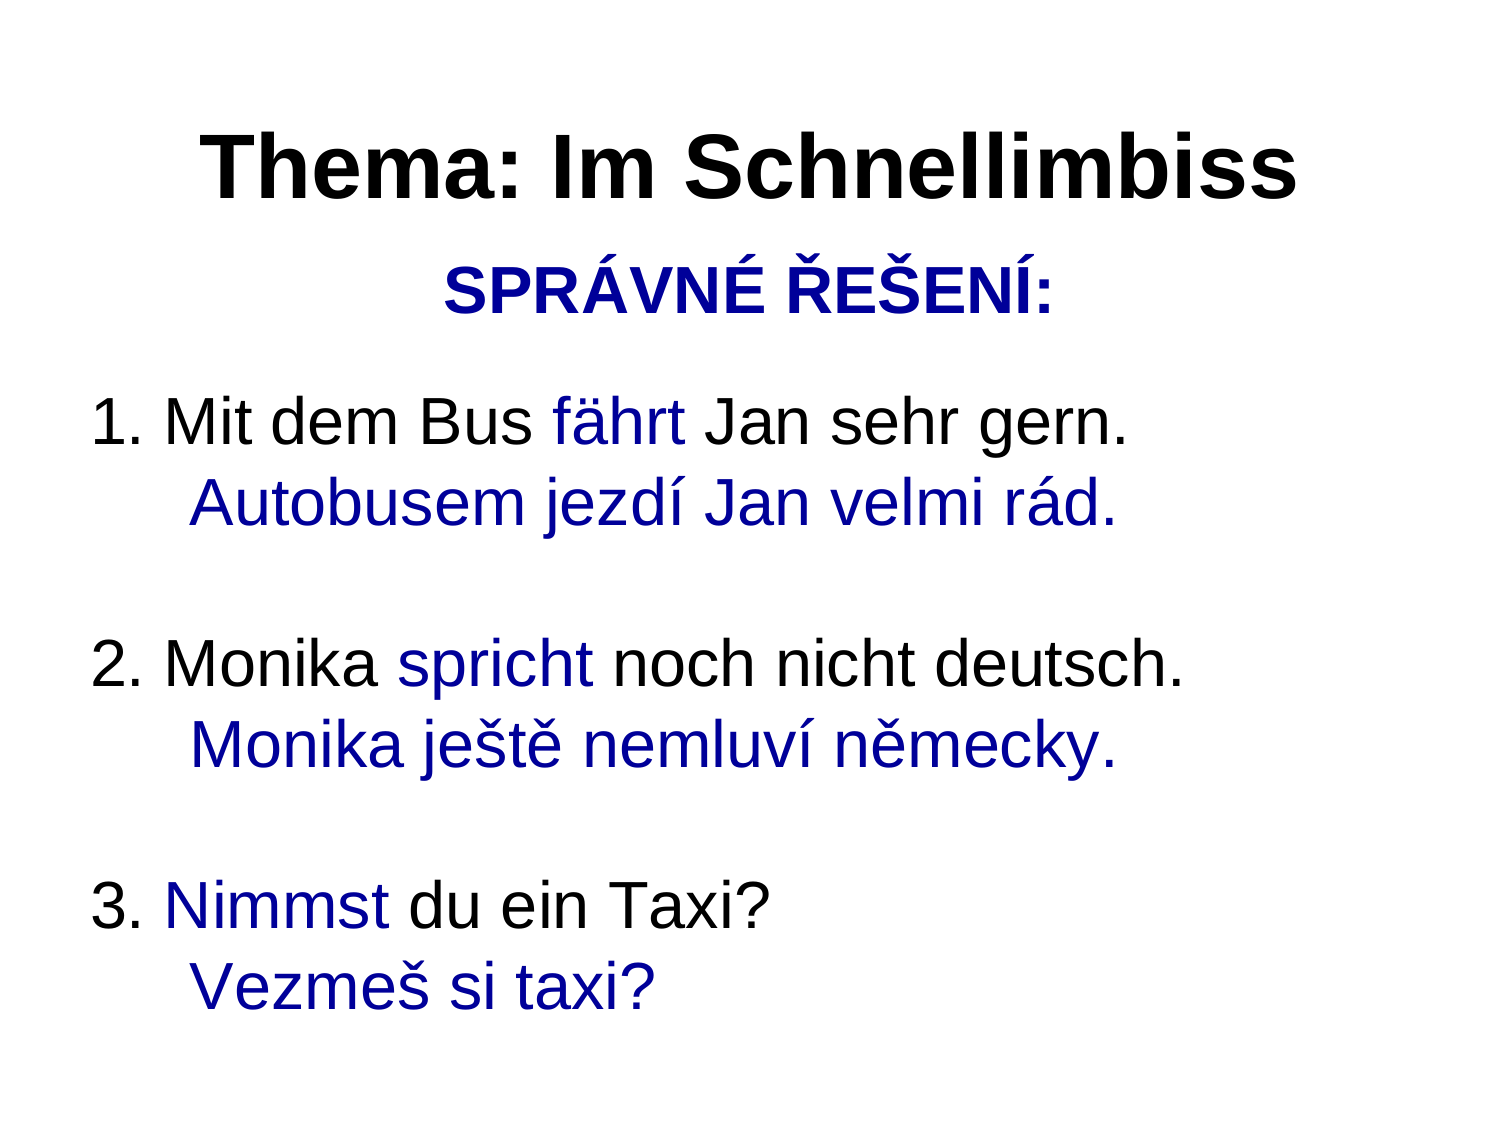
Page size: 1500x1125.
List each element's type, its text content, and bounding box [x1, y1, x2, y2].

title Thema: Im Schnellimbiss [75, 47, 1426, 255]
list SPRÁVNÉ ŘEŠENÍ: 1. Mit dem Bus fährt Jan sehr gern. Autobusem jezdí Jan velmi rád. 2. Monika spricht noch nicht deutsch. Monika ještě nemluví německy. 3. Nimmst du ein Taxi? Vezmeš si taxi? [75, 255, 1426, 1047]
